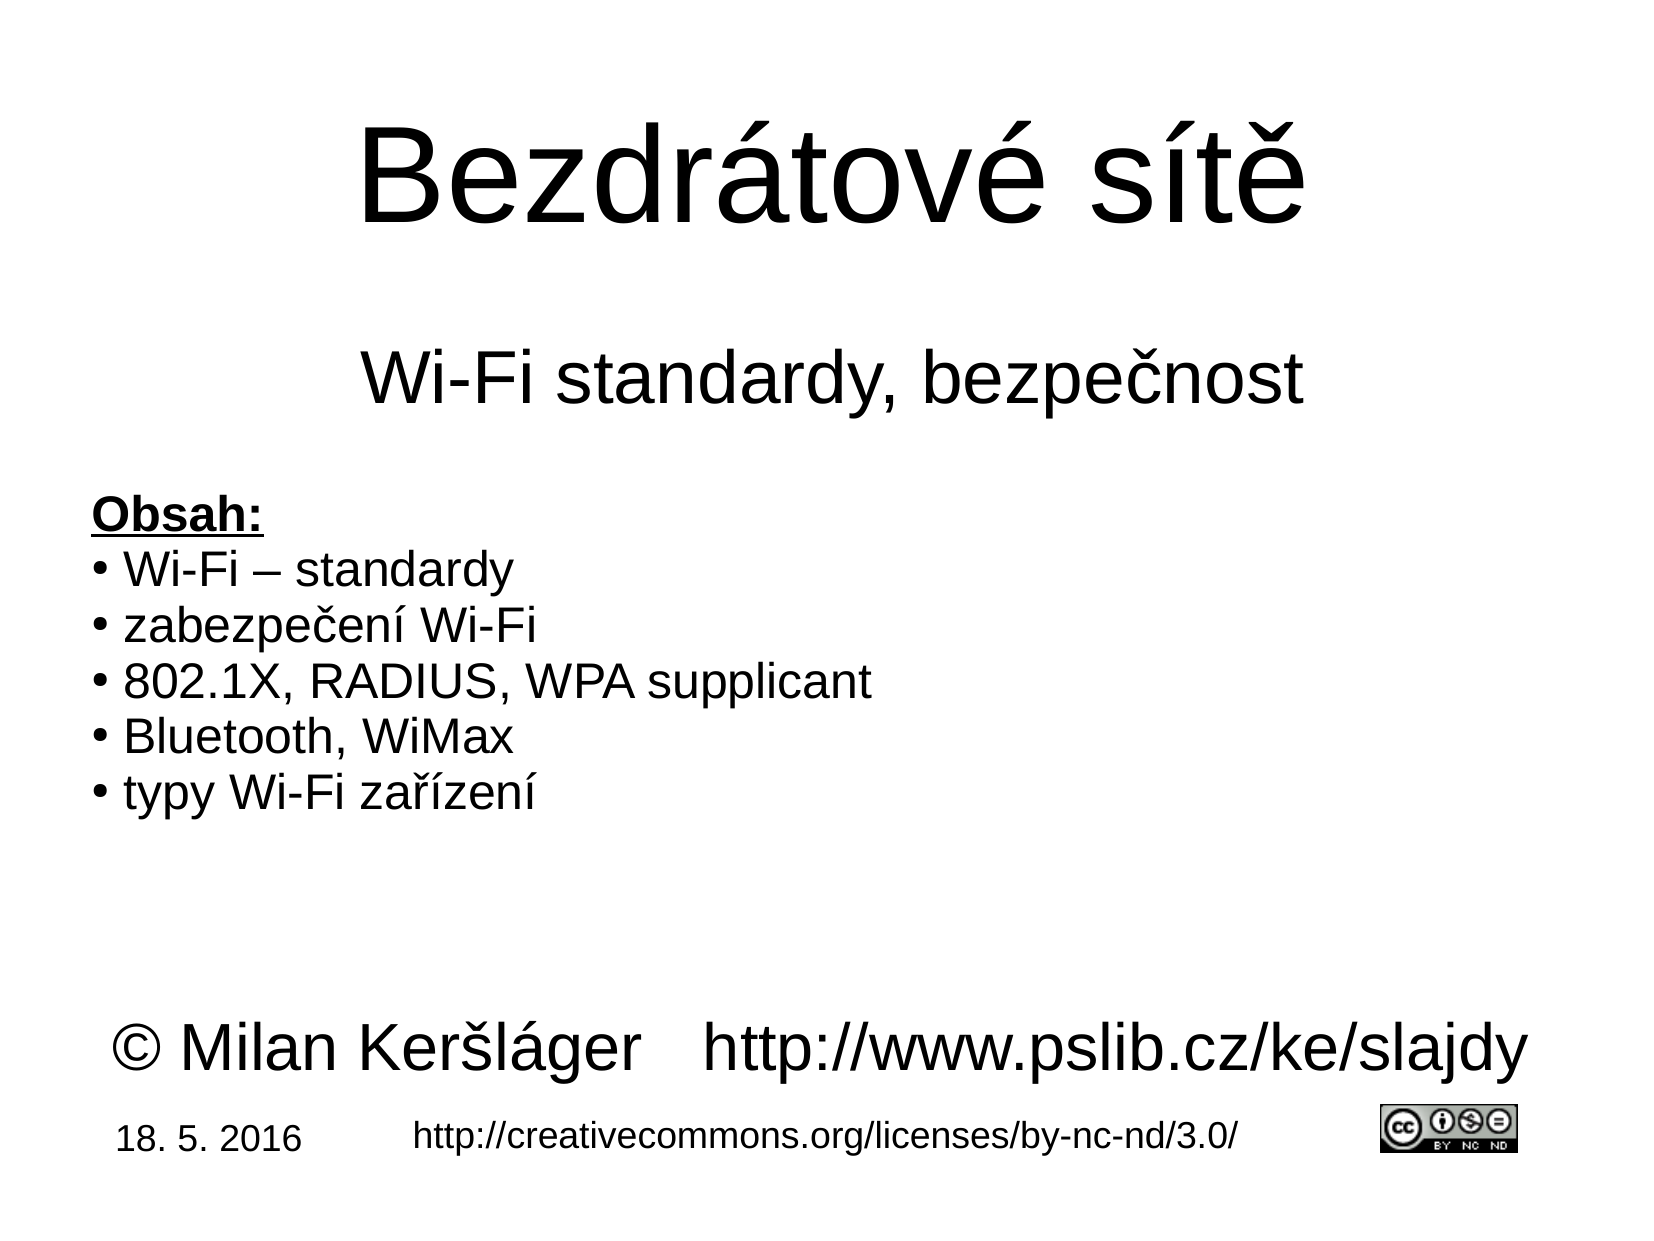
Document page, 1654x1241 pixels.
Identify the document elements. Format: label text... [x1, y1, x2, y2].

text_box Obsah: Wi-Fi – standardy zabezpečení Wi-Fi 802.1X, RADIUS, WPA supplicant Bluetooth, WiMax typy Wi-Fi zařízení [76, 478, 1583, 828]
text_box http://creativecommons.org/licenses/by-nc-nd/3.0/ [339, 1107, 1313, 1165]
list © Milan Keršláger http://www.pslib.cz/ke/slajdy [76, 1009, 1565, 1087]
picture [1380, 1104, 1518, 1153]
title Bezdrátové sítě Wi-Fi standardy, bezpečnost [88, 56, 1577, 461]
text_box 18. 5. 2016 [100, 1110, 355, 1168]
